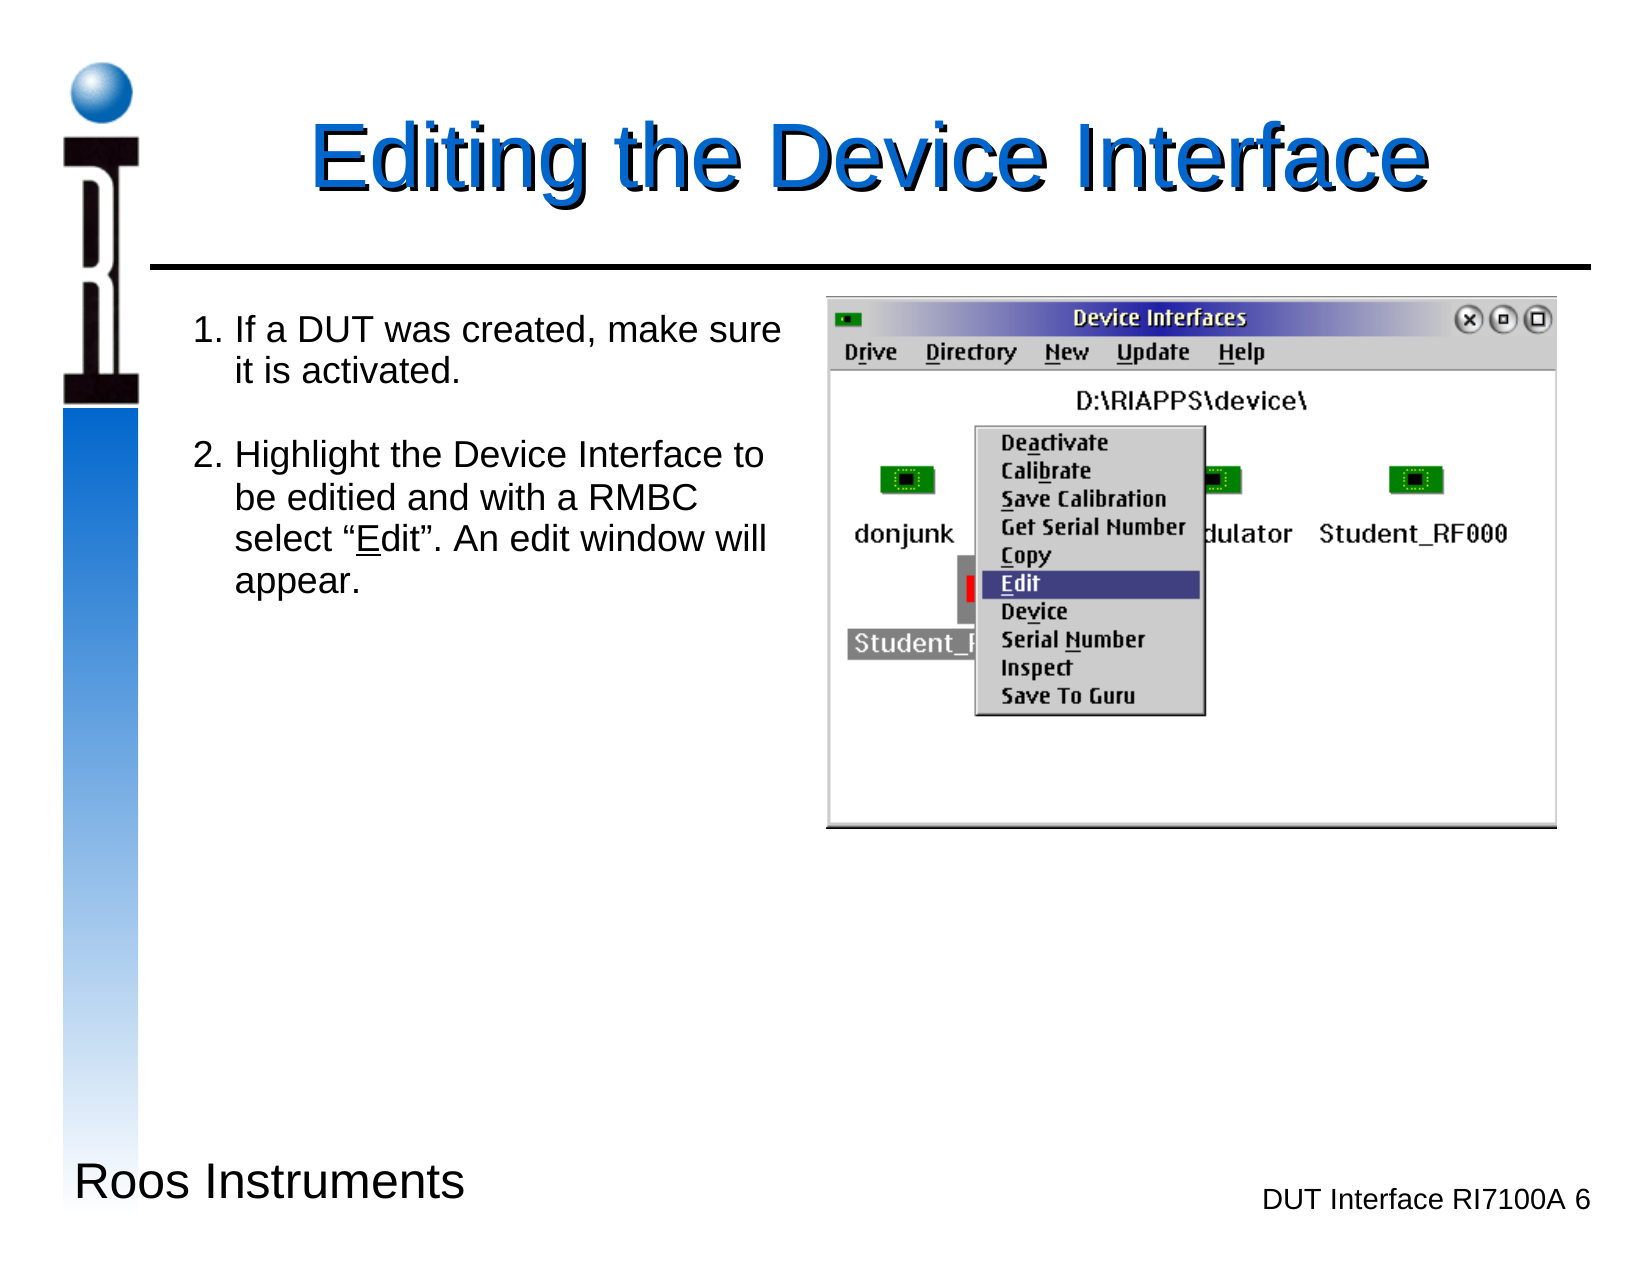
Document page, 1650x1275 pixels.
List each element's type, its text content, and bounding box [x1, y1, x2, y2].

text_box 1. If a DUT was created, make sure it is activated. 2. Highlight the Device Interface to be editied and with a RMBC select “Edit”. An edit window will appear. [178, 300, 809, 738]
title Editing the Device Interface [147, 59, 1591, 253]
picture [826, 296, 1557, 829]
picture [59, 59, 144, 411]
